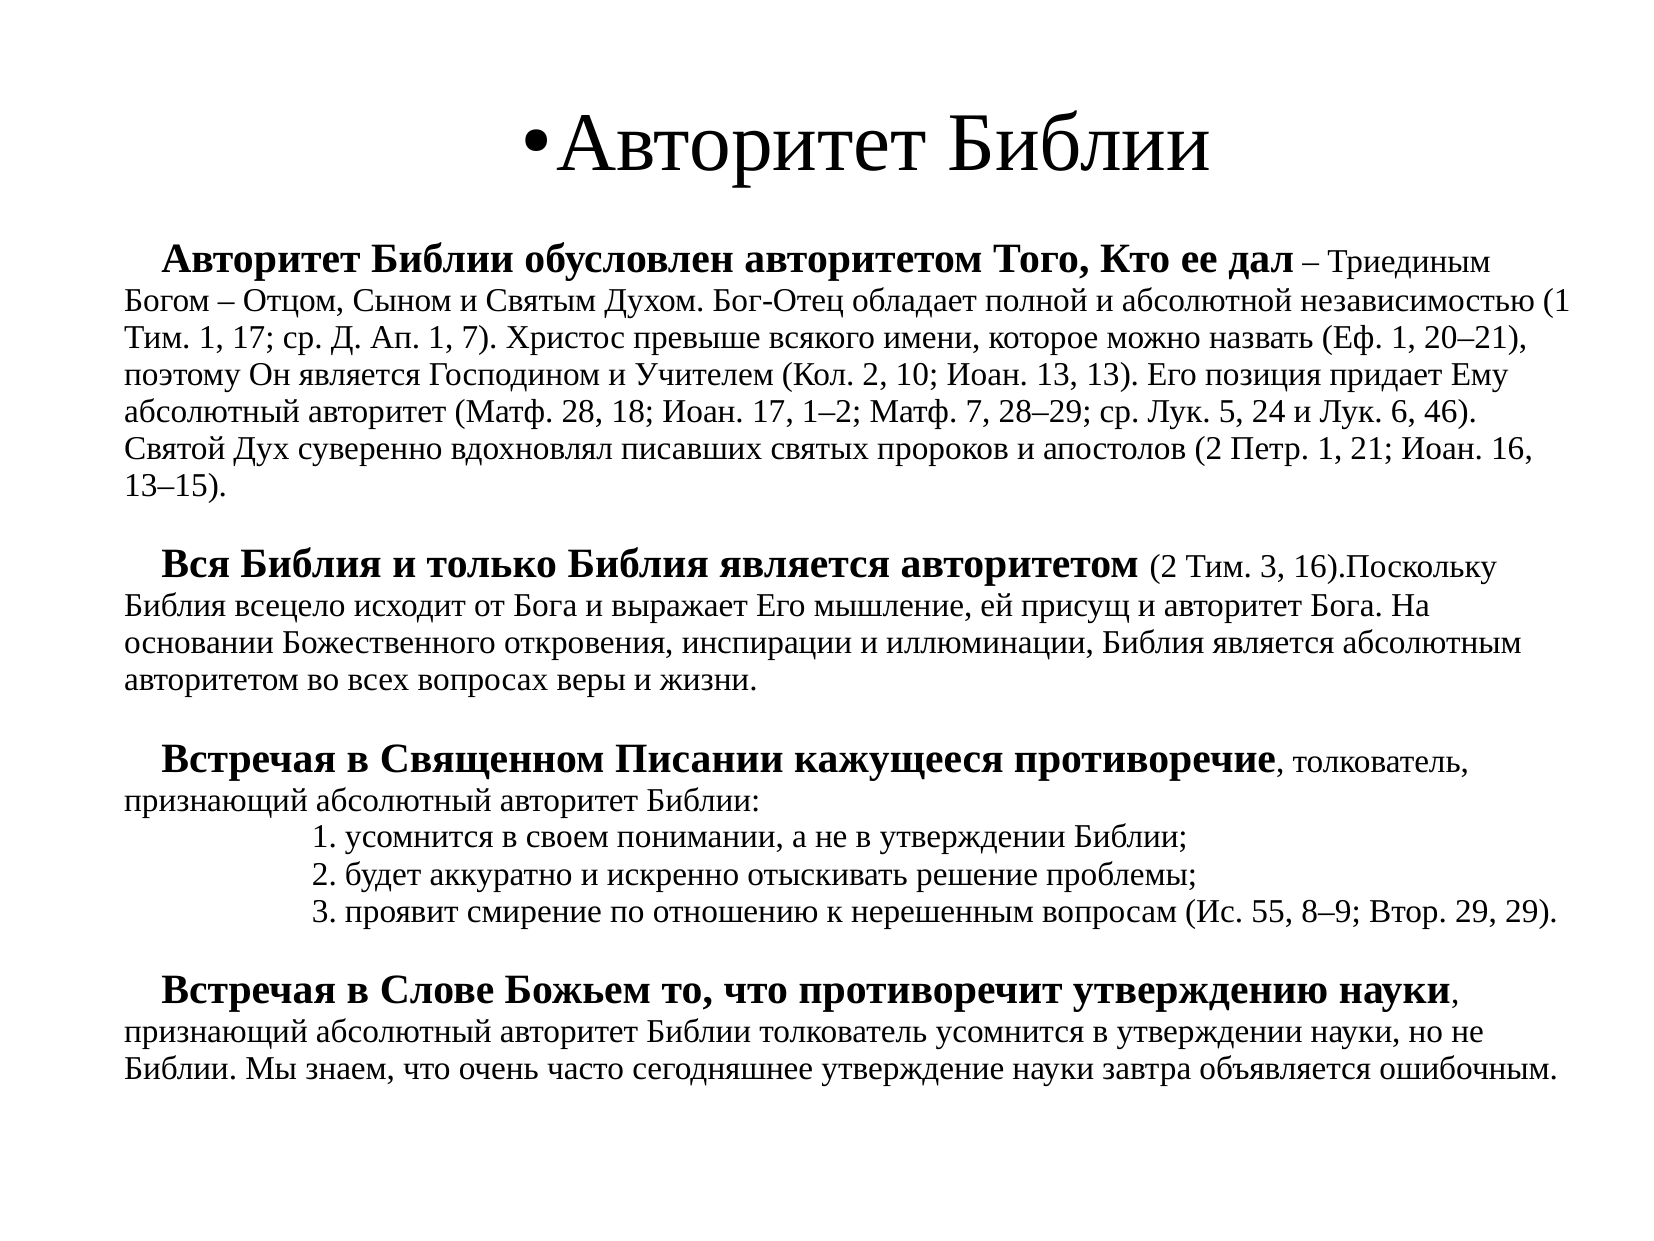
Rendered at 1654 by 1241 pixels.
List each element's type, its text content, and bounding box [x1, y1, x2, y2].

subtitle Авторитет Библии Авторитет Библии обусловлен авторитетом Того, Кто ее дал – Триединым Богом – Отцом, Сыном и Святым Духом. Бог-Отец обладает полной и абсолютной независимостью (1 Тим. 1, 17; ср. Д. Ап. 1, 7). Христос превыше всякого имени, которое можно назвать (Еф. 1, 20–21), поэтому Он является Господином и Учителем (Кол. 2, 10; Иоан. 13, 13). Его позиция придает Ему абсолютный авторитет (Матф. 28, 18; Иоан. 17, 1–2; Матф. 7, 28–29; ср. Лук. 5, 24 и Лук. 6, 46). Святой Дух суверенно вдохновлял писавших святых пророков и апостолов (2 Петр. 1, 21; Иоан. 16, 13–15). Вся Библия и только Библия является авторитетом (2 Тим. 3, 16).Поскольку Библия всецело исходит от Бога и выражает Его мышление, ей присущ и авторитет Бога. На основании Божественного откровения, инспирации и иллюминации, Библия является абсолютным авторитетом во всех вопросах веры и жизни. Встречая в Священном Писании кажущееся противоречие, толкователь, признающий абсолютный авторитет Библии: 1. усомнится в своем понимании, а не в утверждении Библии; 2. будет аккуратно и искренно отыскивать решение проблемы; 3. проявит смирение по отношению к нерешенным вопросам (Ис. 55, 8–9; Втор. 29, 29). Встречая в Слове Божьем то, что противоречит утверждению науки, признающий абсолютный авторитет Библии толкователь усомнится в утверждении науки, но не Библии. Мы знаем, что очень часто сегодняшнее утверждение науки завтра объявляется ошибочным. [86, 87, 1576, 1170]
